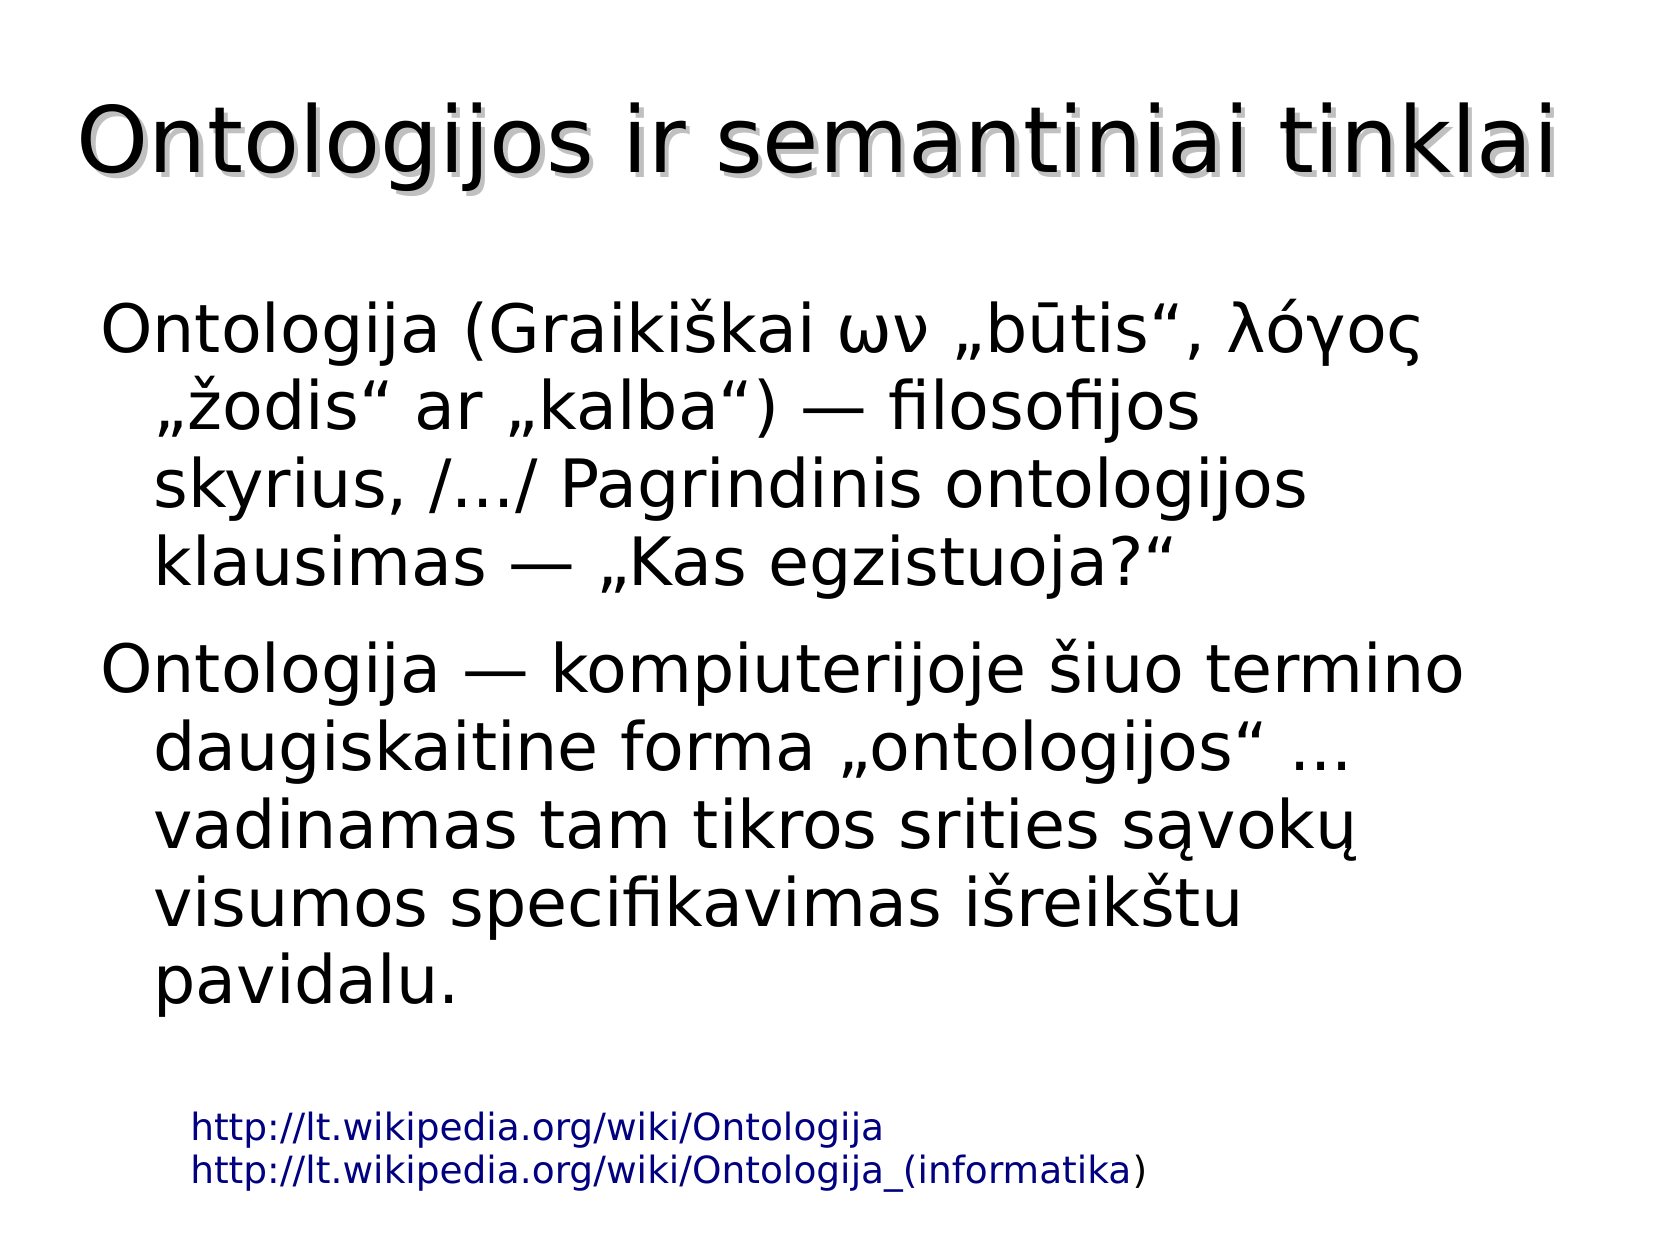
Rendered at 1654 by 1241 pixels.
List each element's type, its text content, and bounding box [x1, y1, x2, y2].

list Ontologija (Graikiškai ων „būtis“, λόγος „žodis“ ar „kalba“) — filosofijos skyrius, /.../ Pagrindinis ontologijos klausimas — „Kas egzistuoja?“ Ontologija — kompiuterijoje šiuo termino daugiskaitine forma „ontologijos“ ... vadinamas tam tikros srities sąvokų visumos specifikavimas išreikštu pavidalu. [82, 290, 1571, 1020]
title Ontologijos ir semantiniai tinklai [75, 37, 1564, 245]
text_box http://lt.wikipedia.org/wiki/Ontologija http://lt.wikipedia.org/wiki/Ontologija_(informatika) [175, 1098, 1313, 1201]
